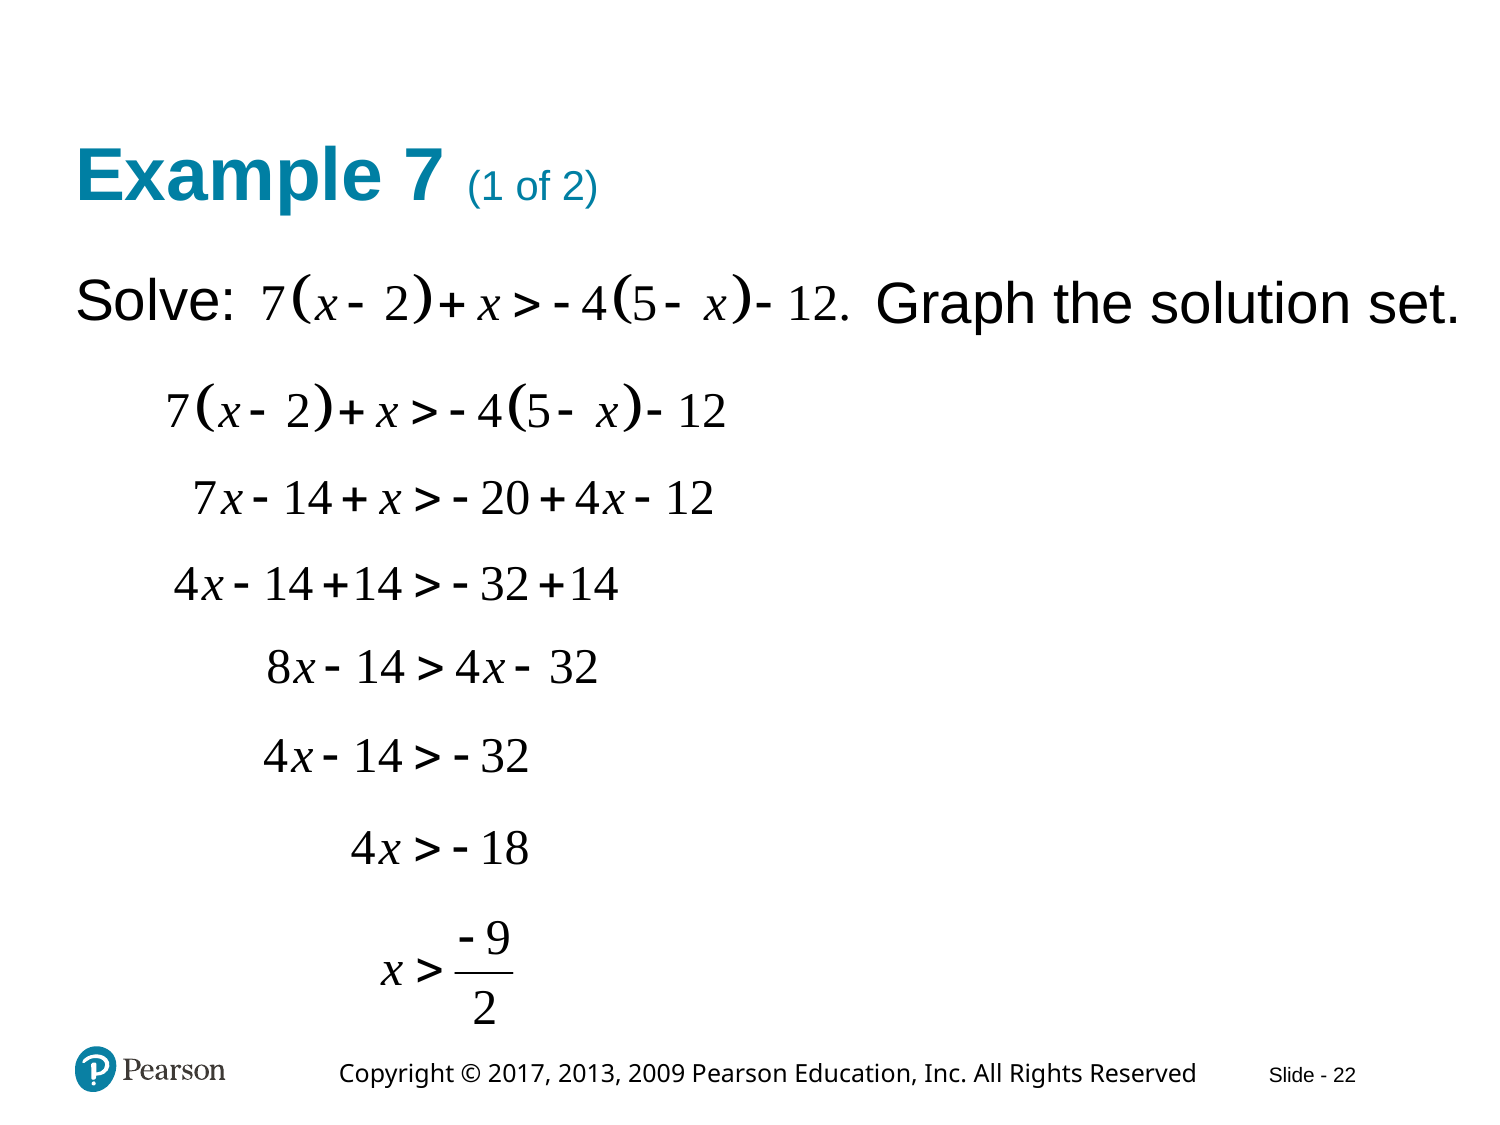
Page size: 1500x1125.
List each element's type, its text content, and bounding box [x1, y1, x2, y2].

chart [257, 270, 852, 344]
title Example 7 (1 of 2) [75, 35, 1425, 216]
list Solve: [75, 262, 250, 330]
chart [259, 732, 533, 779]
list Graph the solution set. [875, 264, 1475, 335]
chart [189, 475, 719, 521]
chart [170, 560, 623, 607]
chart [347, 824, 533, 871]
chart [375, 910, 518, 1030]
chart [265, 644, 603, 691]
chart [162, 379, 730, 451]
